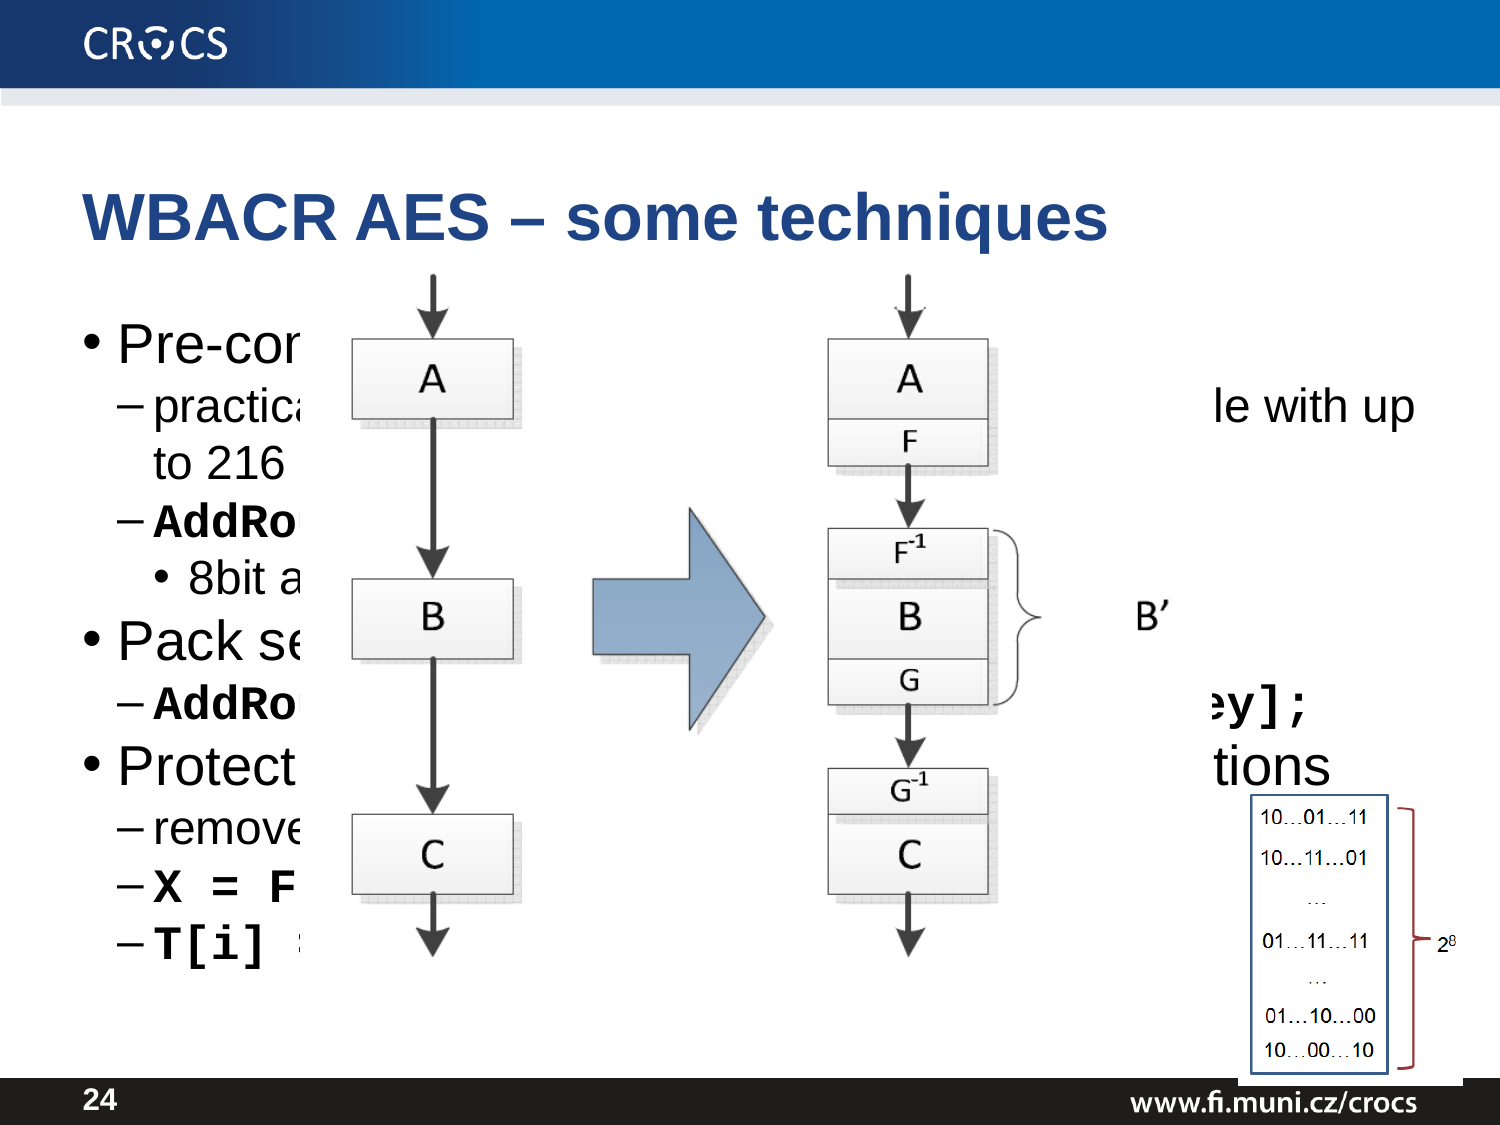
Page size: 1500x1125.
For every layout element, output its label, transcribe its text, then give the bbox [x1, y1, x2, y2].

text_box Pre-compute table for all possible inputs practical for one 16bits or two 8bits arguments table with up to 216 rows (~64KB) AddRoundKey: data  key 8bit argument data, key fixed Pack several operations together AddRoundKey+SubBytes: T[i] = S[i  key]; Protect intermediate values by random bijections removed automatically by next lookup X = F-1(F(X)) T[i] = S[F-1(i)  key]; [82, 307, 1433, 988]
text_box <number> [82, 1078, 148, 1125]
text_box WBACR AES – some techniques [82, 148, 1433, 279]
picture [0, 0, 1500, 1125]
